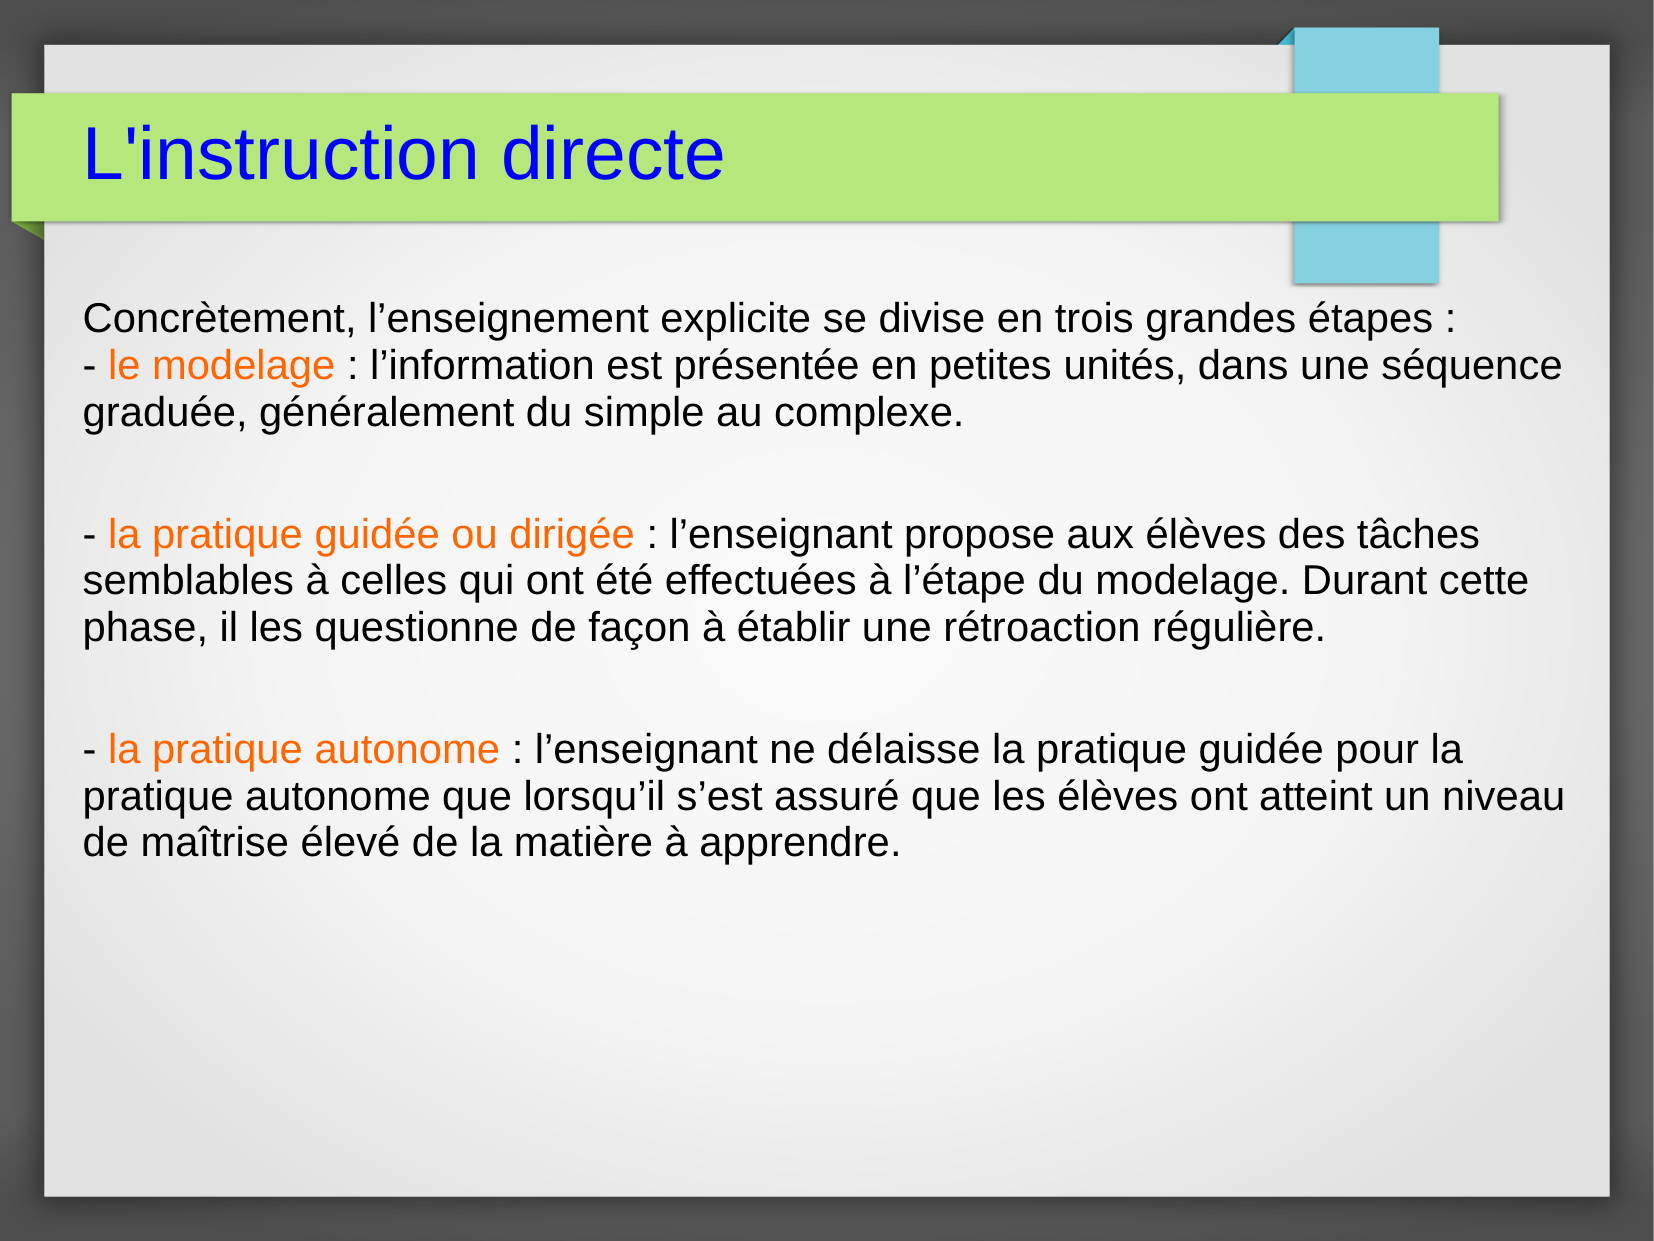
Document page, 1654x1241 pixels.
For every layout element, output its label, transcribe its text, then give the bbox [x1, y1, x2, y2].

picture [0, 0, 1654, 1241]
list Concrètement, l’enseignement explicite se divise en trois grandes étapes : - le modelage : l’information est présentée en petites unités, dans une séquence graduée, généralement du simple au complexe. - la pratique guidée ou dirigée : l’enseignant propose aux élèves des tâches semblables à celles qui ont été effectuées à l’étape du modelage. Durant cette phase, il les questionne de façon à établir une rétroaction régulière. - la pratique autonome : l’enseignant ne délaisse la pratique guidée pour la pratique autonome que lorsqu’il s’est assuré que les élèves ont atteint un niveau de maîtrise élevé de la matière à apprendre. [82, 295, 1571, 1015]
title L'instruction directe [82, 94, 1264, 213]
